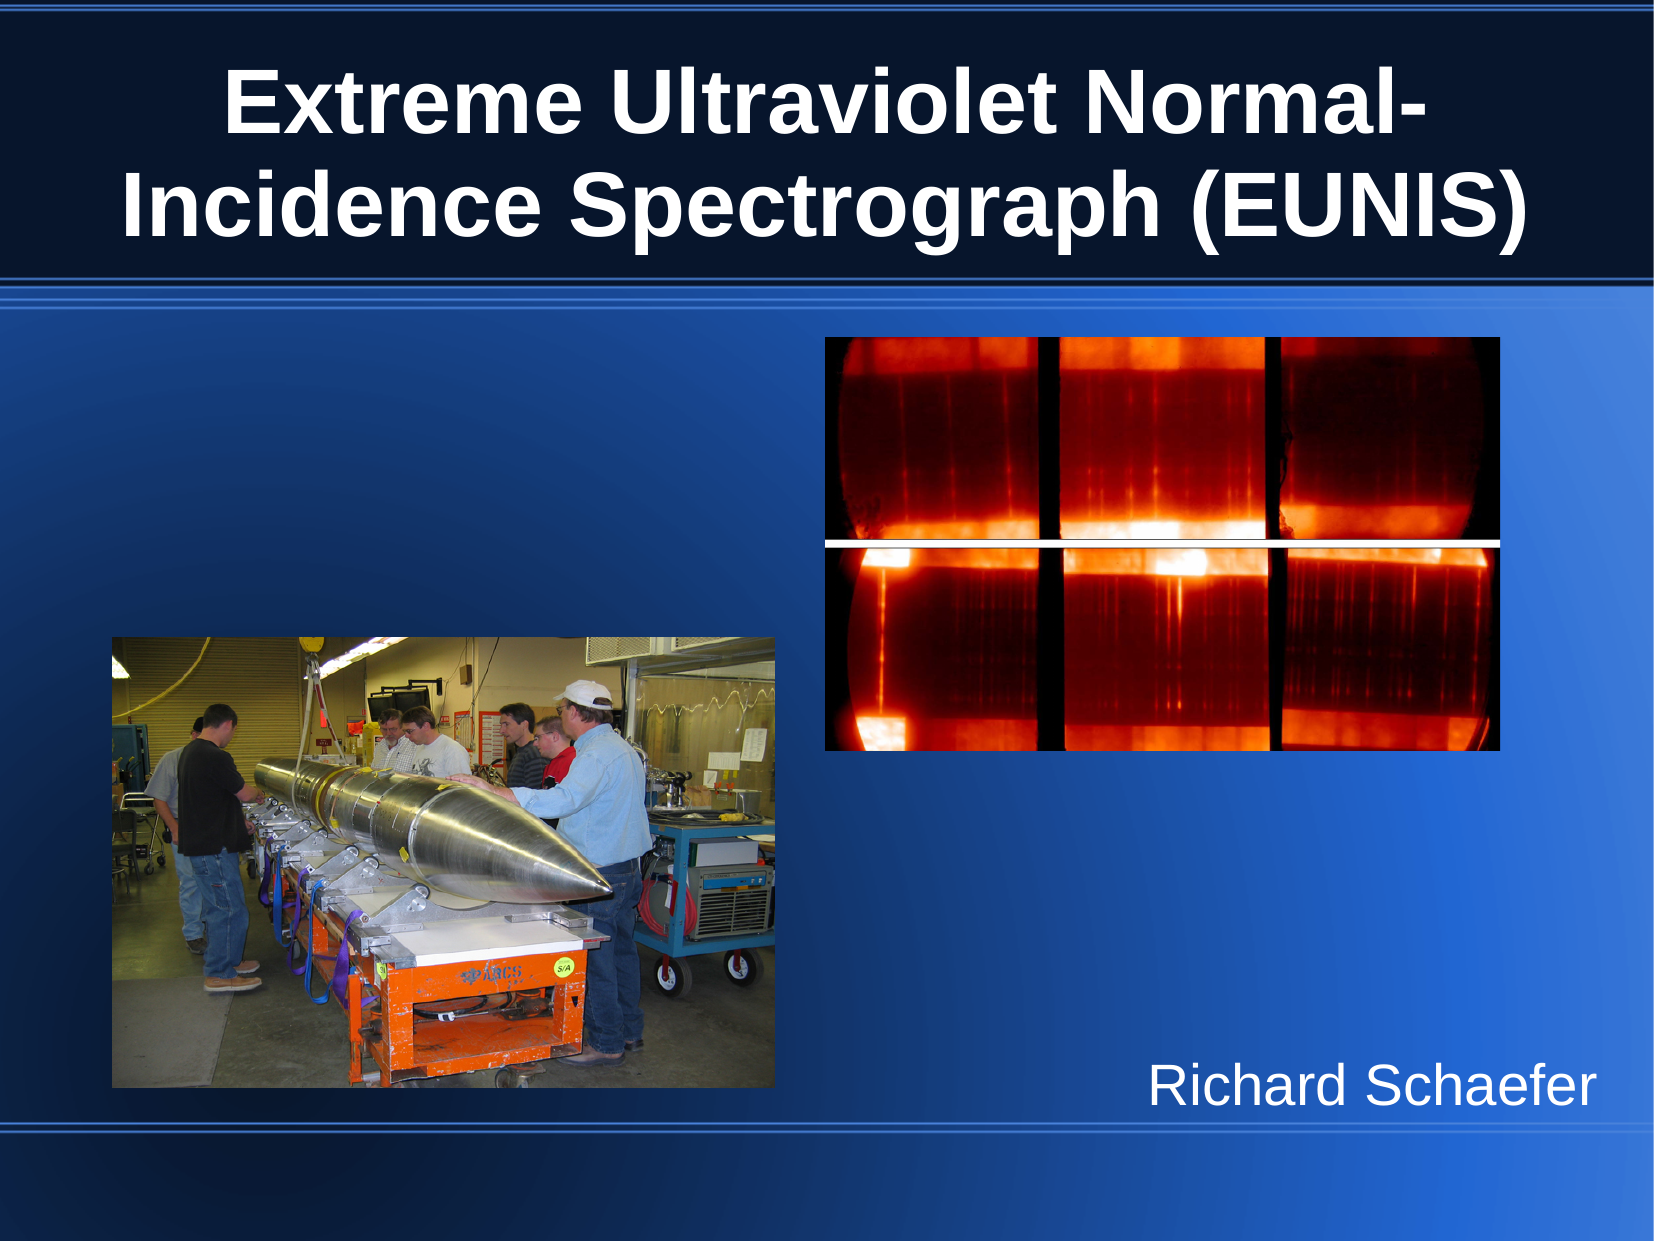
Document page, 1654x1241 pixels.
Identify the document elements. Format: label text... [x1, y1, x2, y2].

picture [0, 0, 1654, 1241]
title Extreme Ultraviolet Normal-Incidence Spectrograph (EUNIS) [82, 50, 1571, 256]
text_box Richard Schaefer [1132, 1045, 1613, 1126]
